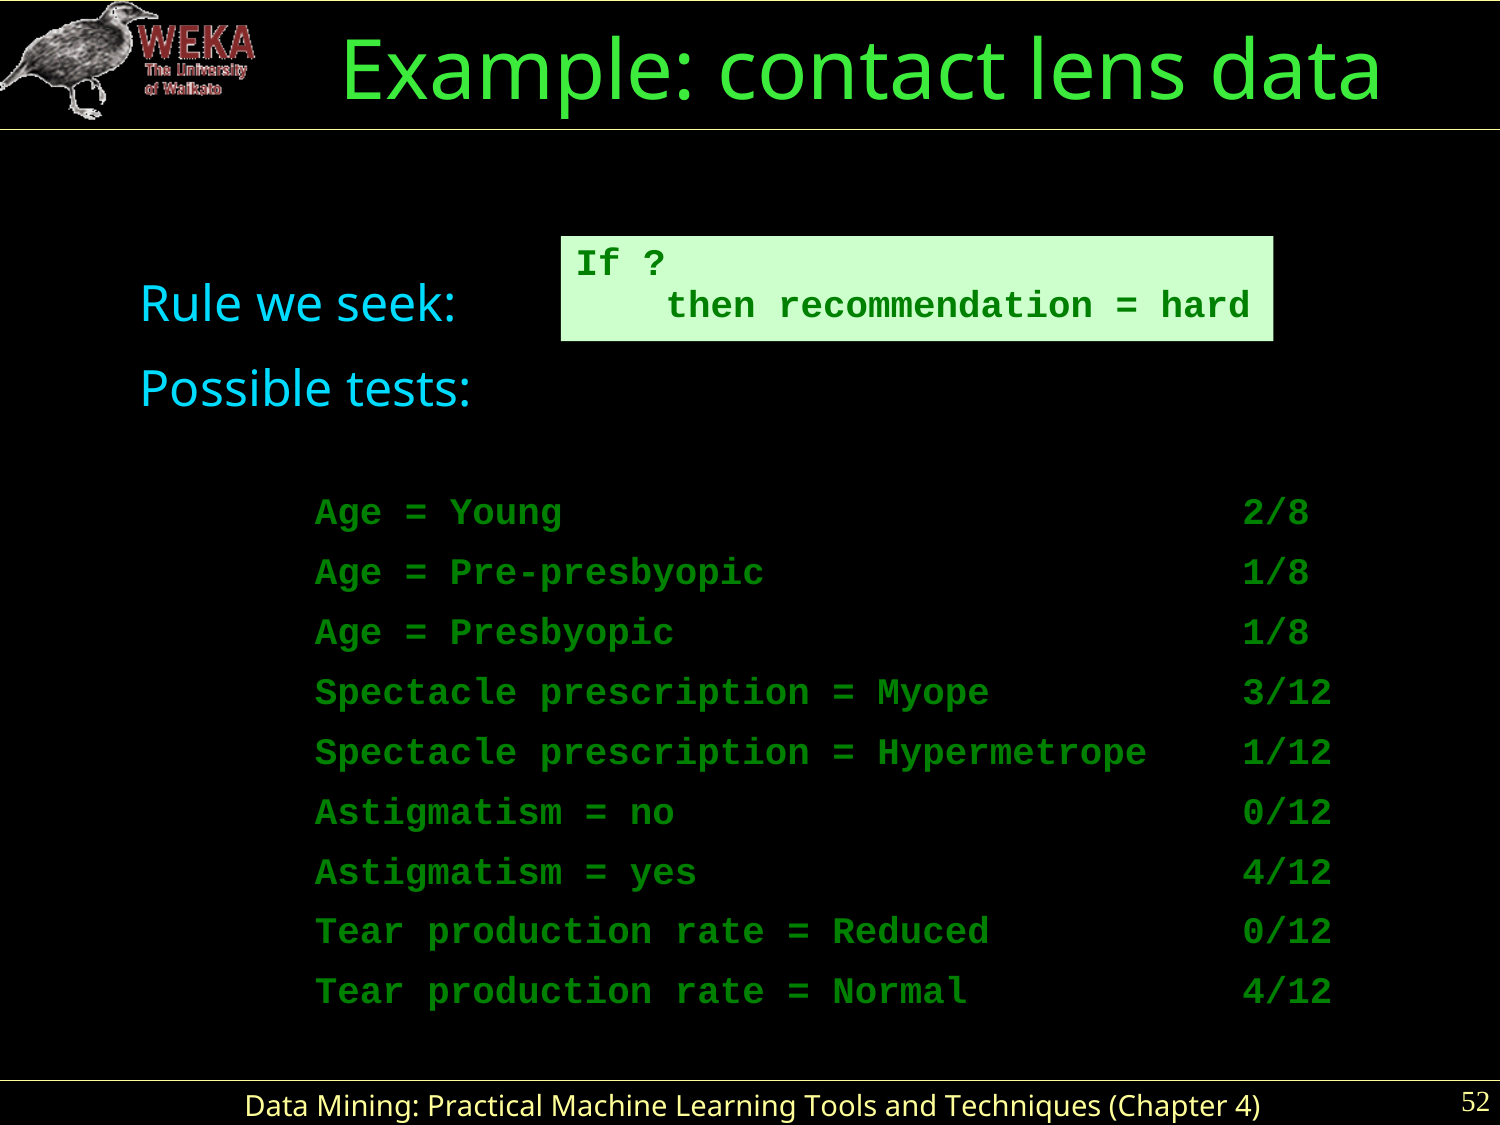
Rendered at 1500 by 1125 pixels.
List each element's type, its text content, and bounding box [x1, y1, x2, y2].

text_box If ? then recommendation = hard [560, 236, 1274, 342]
text_box 4/12 [1228, 846, 1388, 906]
text_box Tear production rate = Normal [299, 966, 1228, 1026]
text_box Astigmatism = no [299, 786, 1228, 846]
text_box 1/8 [1228, 546, 1388, 606]
text_box Astigmatism = yes [299, 846, 1228, 906]
text_box Tear production rate = Reduced [299, 906, 1228, 966]
text_box Age = Pre-presbyopic [299, 546, 1228, 606]
text_box Age = Young [299, 485, 1228, 546]
picture [0, 1, 266, 129]
text_box 2/8 [1228, 485, 1388, 546]
text_box 4/12 [1228, 966, 1388, 1026]
title Example: contact lens data [324, 0, 1500, 148]
text_box Spectacle prescription = Hypermetrope [299, 726, 1228, 786]
text_box Spectacle prescription = Myope [299, 666, 1228, 726]
text_box 0/12 [1228, 786, 1388, 846]
text_box 0/12 [1228, 906, 1388, 966]
text_box Age = Presbyopic [299, 606, 1228, 666]
text_box 3/12 [1228, 666, 1388, 726]
text_box Rule we seek: Possible tests: [124, 260, 1363, 936]
text_box 1/12 [1228, 726, 1388, 786]
text_box 1/8 [1228, 606, 1388, 666]
